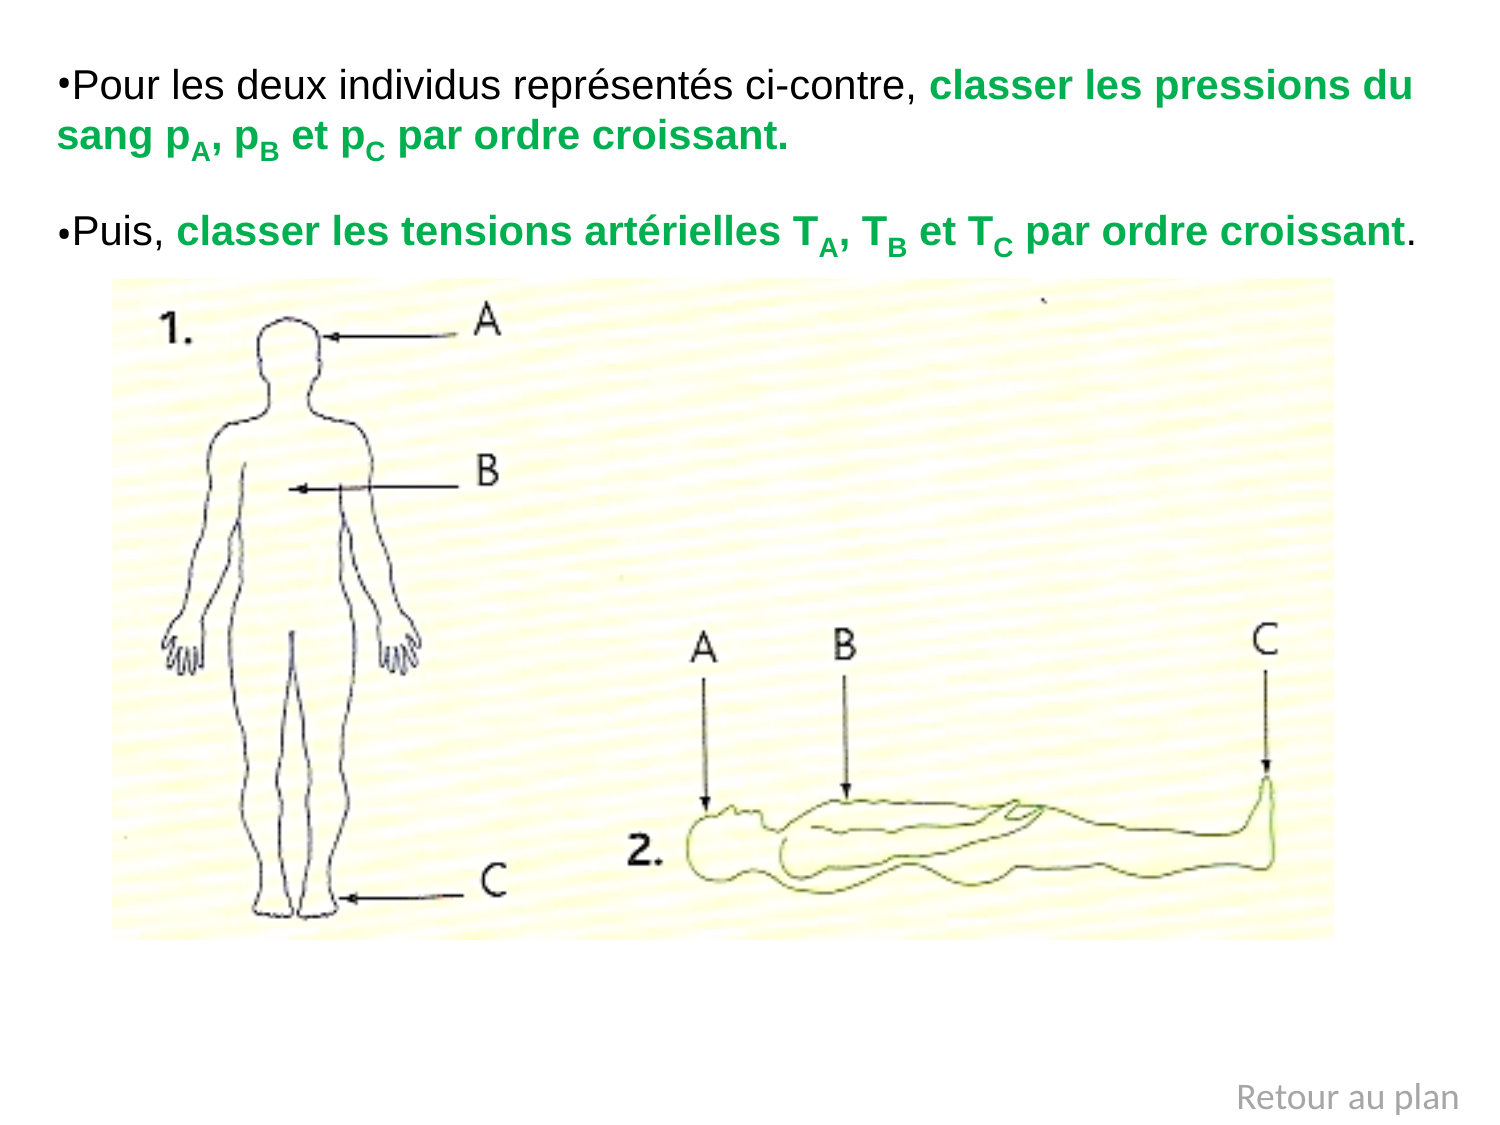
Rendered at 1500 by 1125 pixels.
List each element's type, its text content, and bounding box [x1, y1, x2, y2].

text_box Puis, classer les tensions artérielles TA, TB et TC par ordre croissant. [41, 196, 1459, 271]
picture [112, 278, 1334, 940]
text_box Retour au plan [1221, 1064, 1476, 1125]
text_box Pour les deux individus représentés ci-contre, classer les pressions du sang pA, pB et pC par ordre croissant. [41, 50, 1447, 175]
